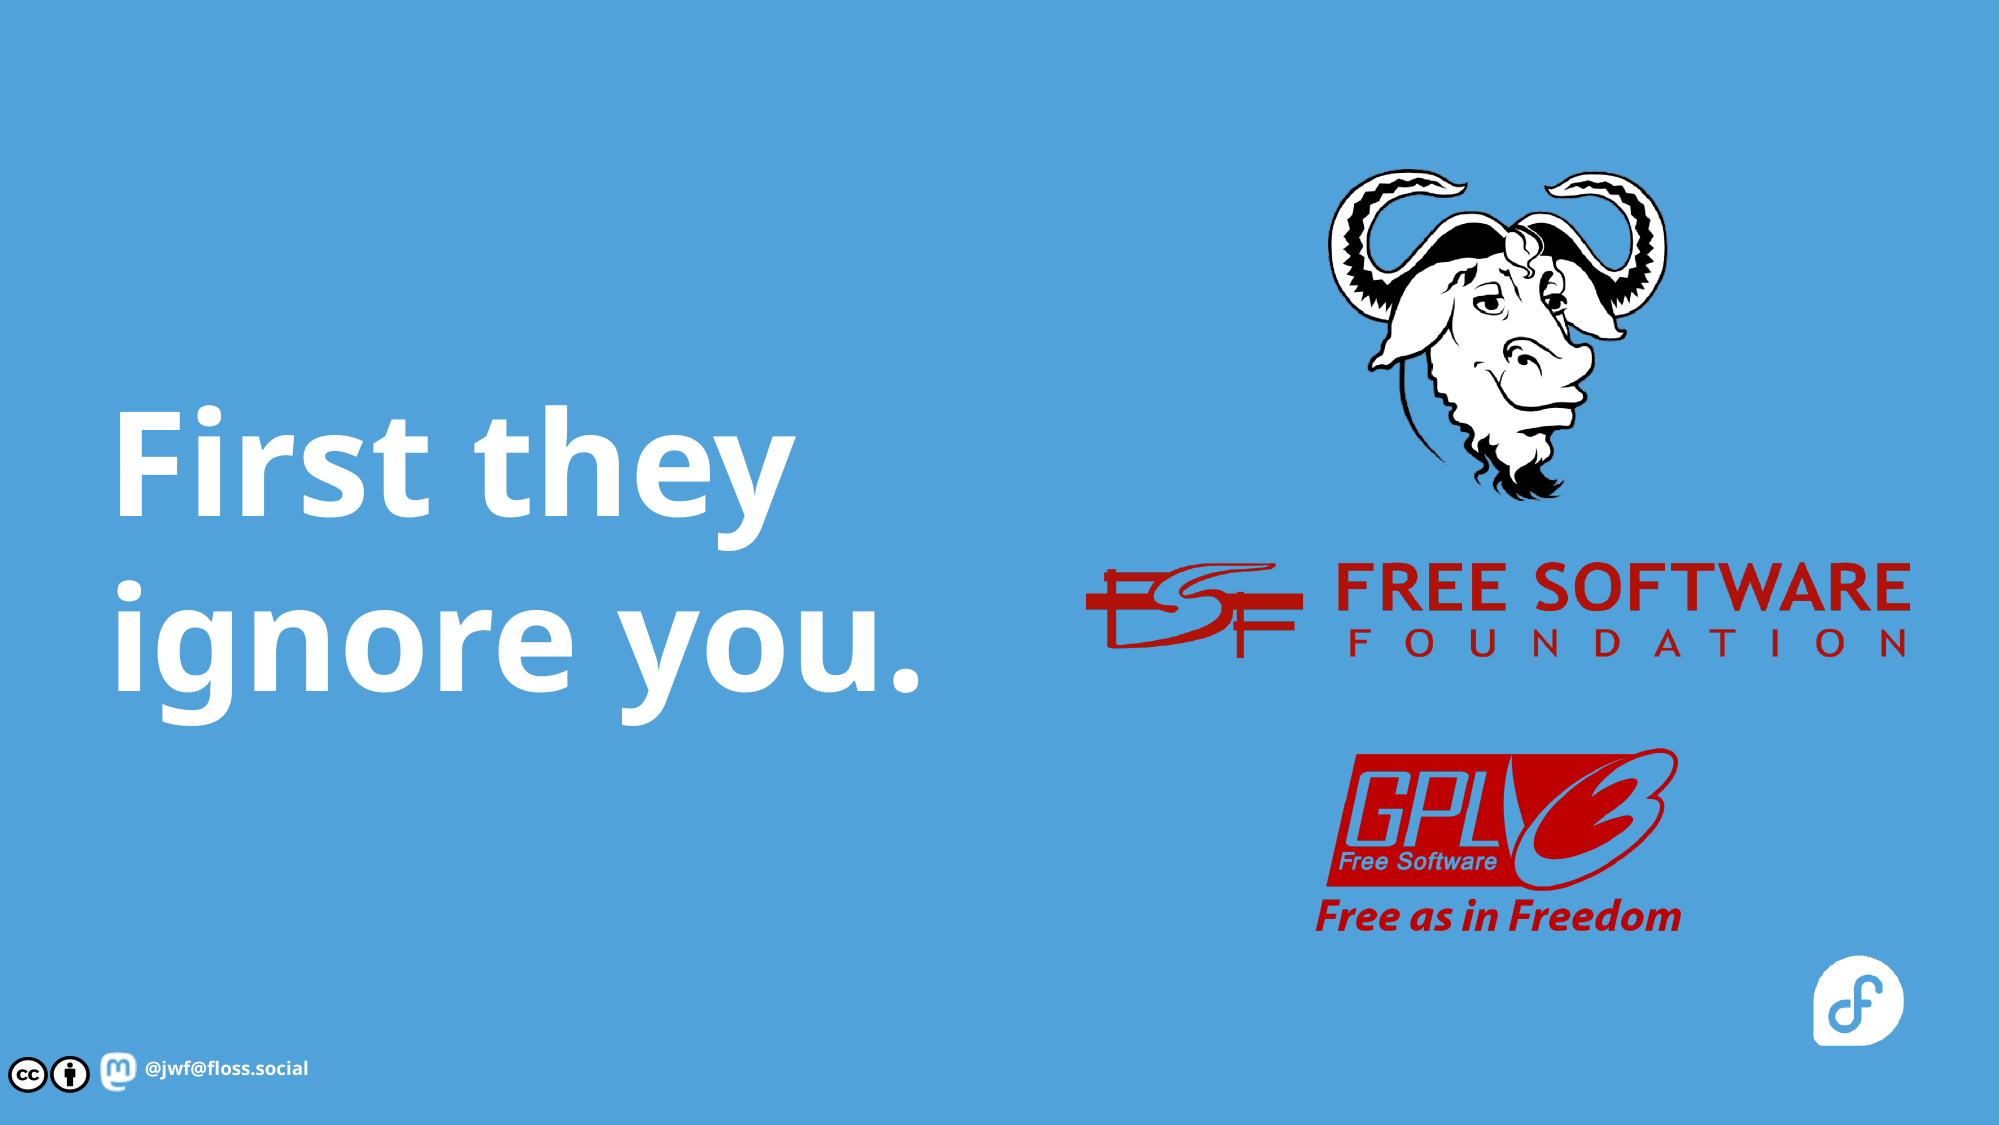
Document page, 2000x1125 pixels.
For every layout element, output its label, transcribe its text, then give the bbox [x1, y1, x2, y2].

picture [1086, 562, 1910, 658]
picture [50, 1056, 90, 1093]
picture [1325, 169, 1670, 503]
picture [1813, 955, 1904, 1046]
picture [1315, 748, 1681, 931]
list @jwf@floss.social [135, 1047, 319, 1084]
picture [8, 1057, 48, 1093]
picture [100, 1052, 137, 1092]
title First they ignore you. [107, 98, 1500, 994]
